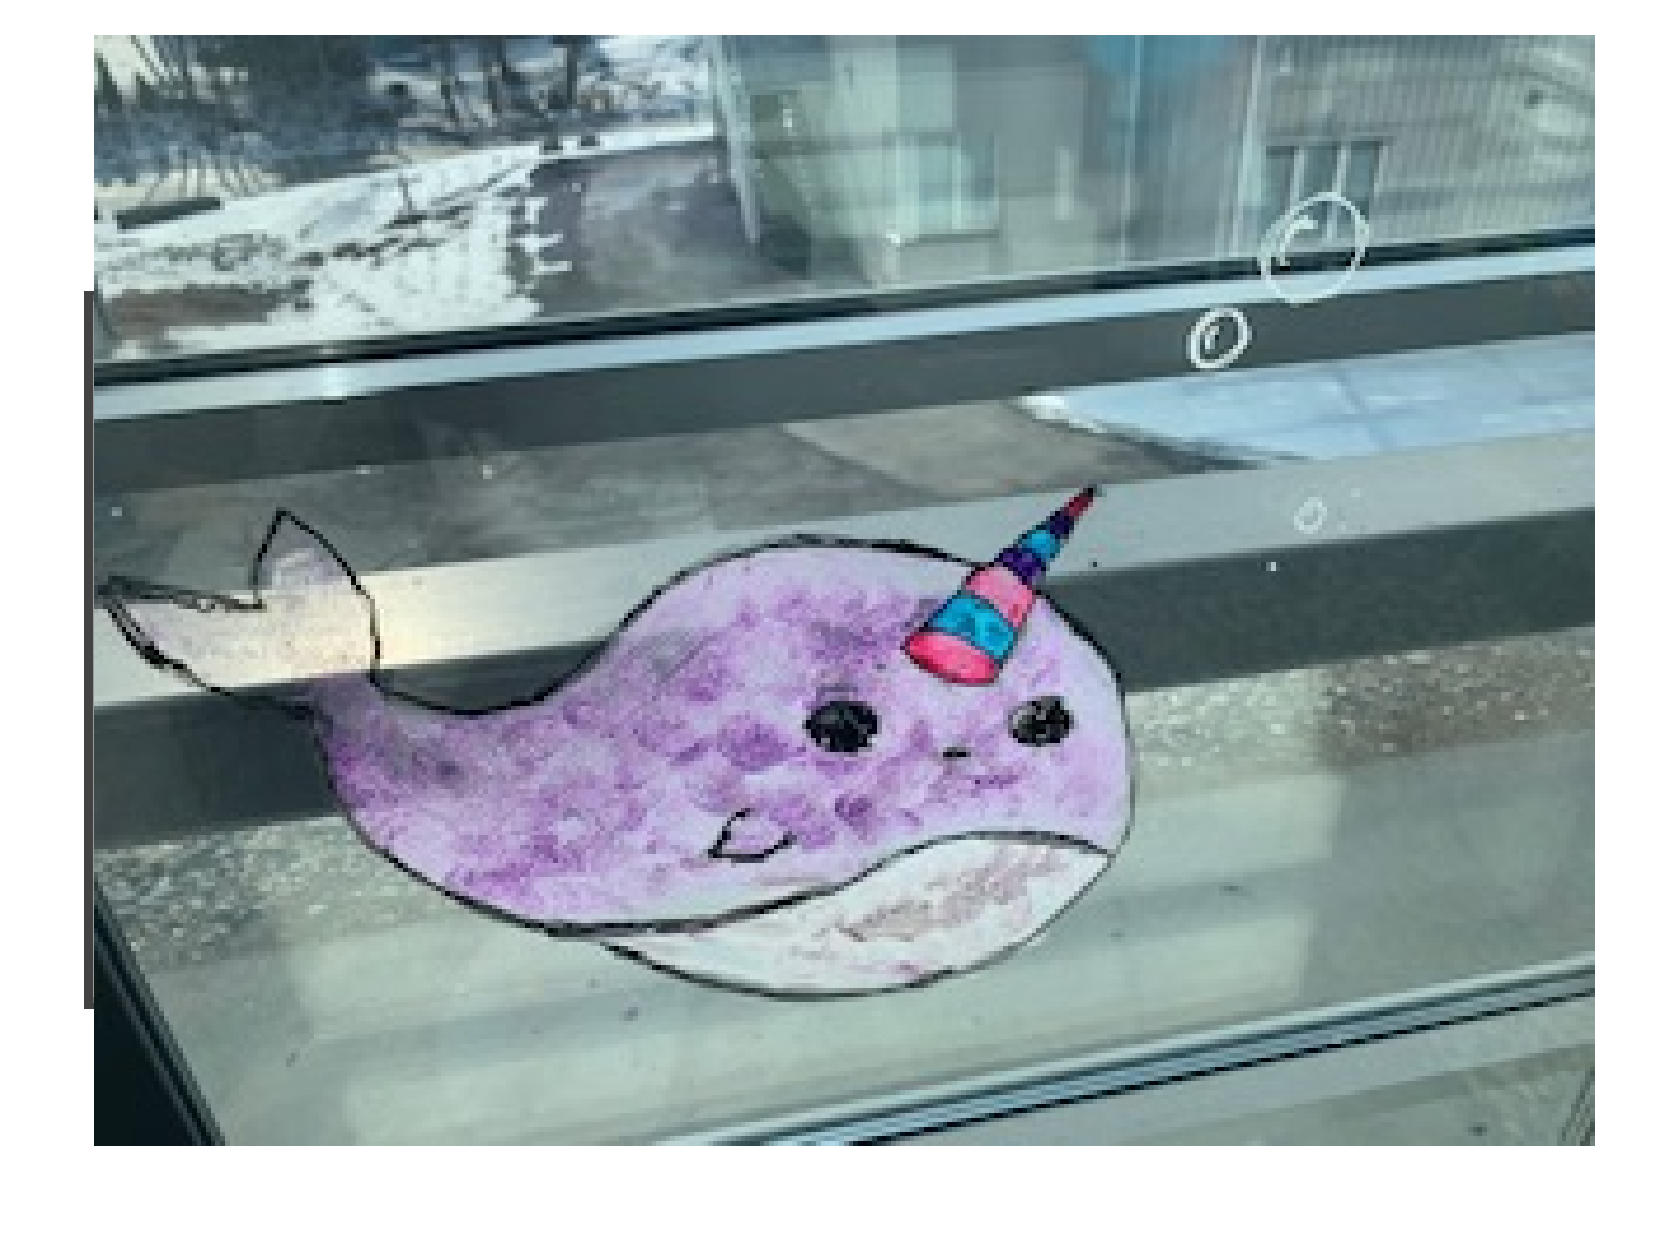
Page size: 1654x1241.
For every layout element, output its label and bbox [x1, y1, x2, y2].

picture [94, 35, 1595, 1146]
text_box [82, 290, 94, 1010]
